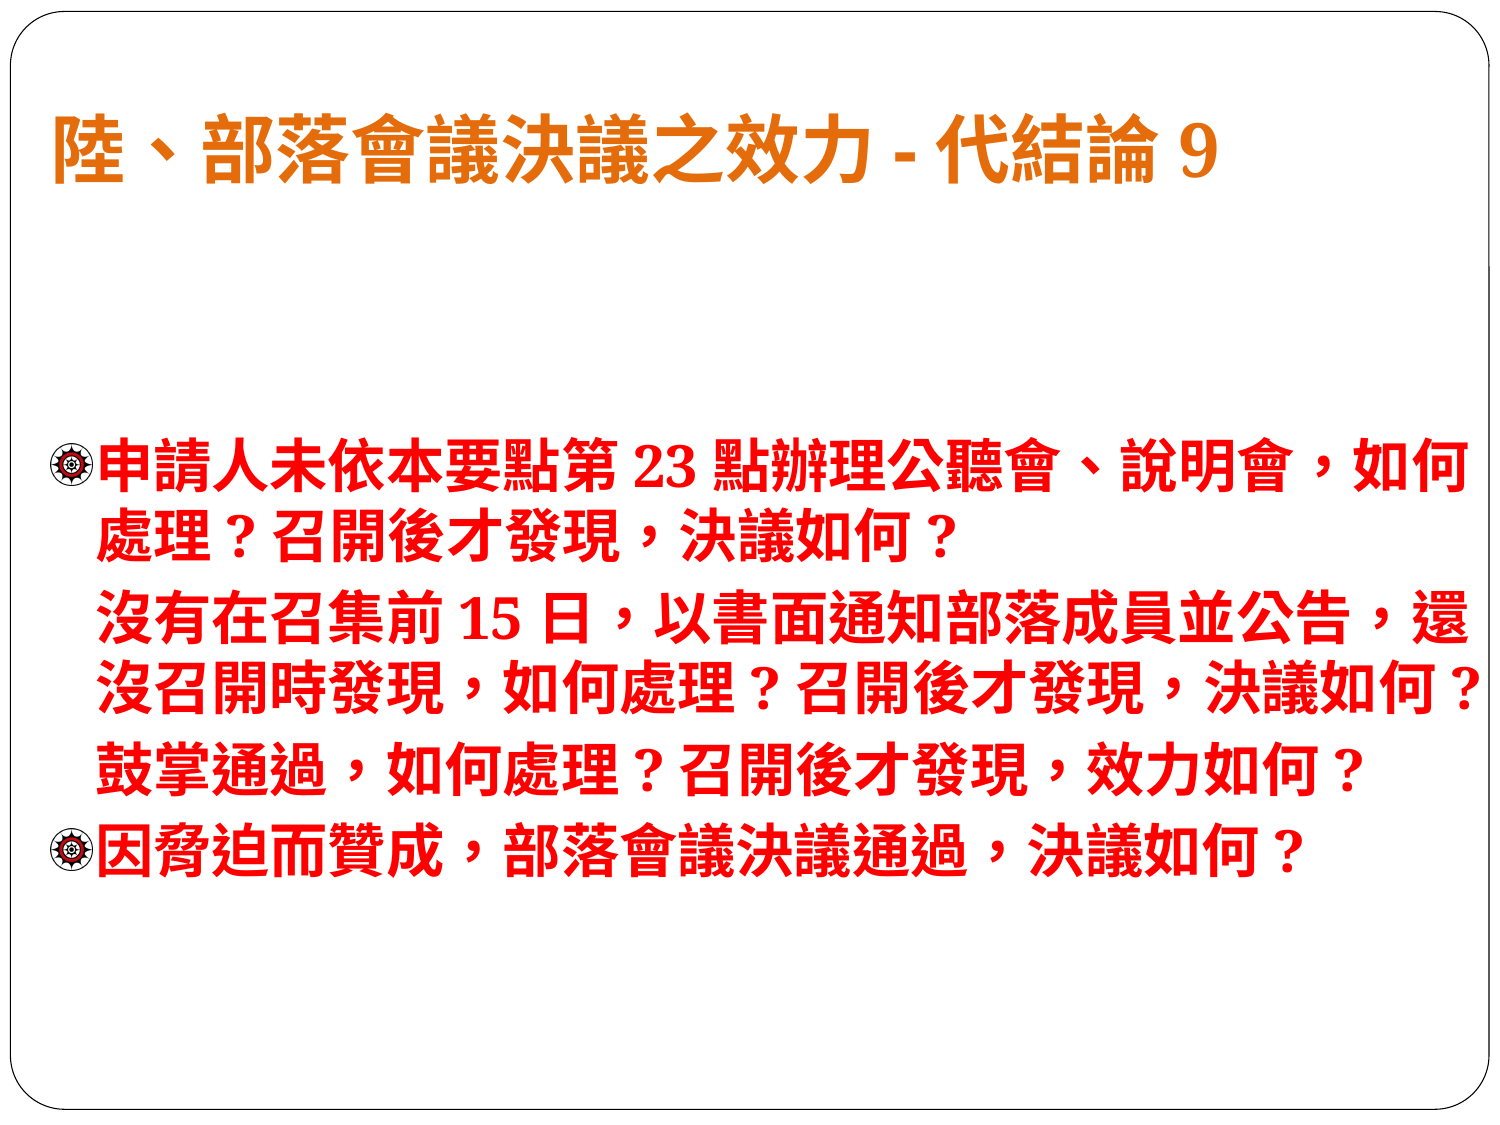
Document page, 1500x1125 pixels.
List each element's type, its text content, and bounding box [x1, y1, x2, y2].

text_box 申請人未依本要點第23點辦理公聽會、說明會，如何處理?召開後才發現，決議如何? 沒有在召集前15日，以書面通知部落成員並公告，還沒召開時發現，如何處理?召開後才發現，決議如何? 鼓掌通過，如何處理?召開後才發現，效力如何? 因脅迫而贊成，部落會議決議通過，決議如何? [42, 207, 1500, 1106]
text_box 陸、部落會議決議之效力-代結論9 [42, 66, 1471, 207]
picture [50, 828, 93, 871]
picture [50, 443, 93, 486]
